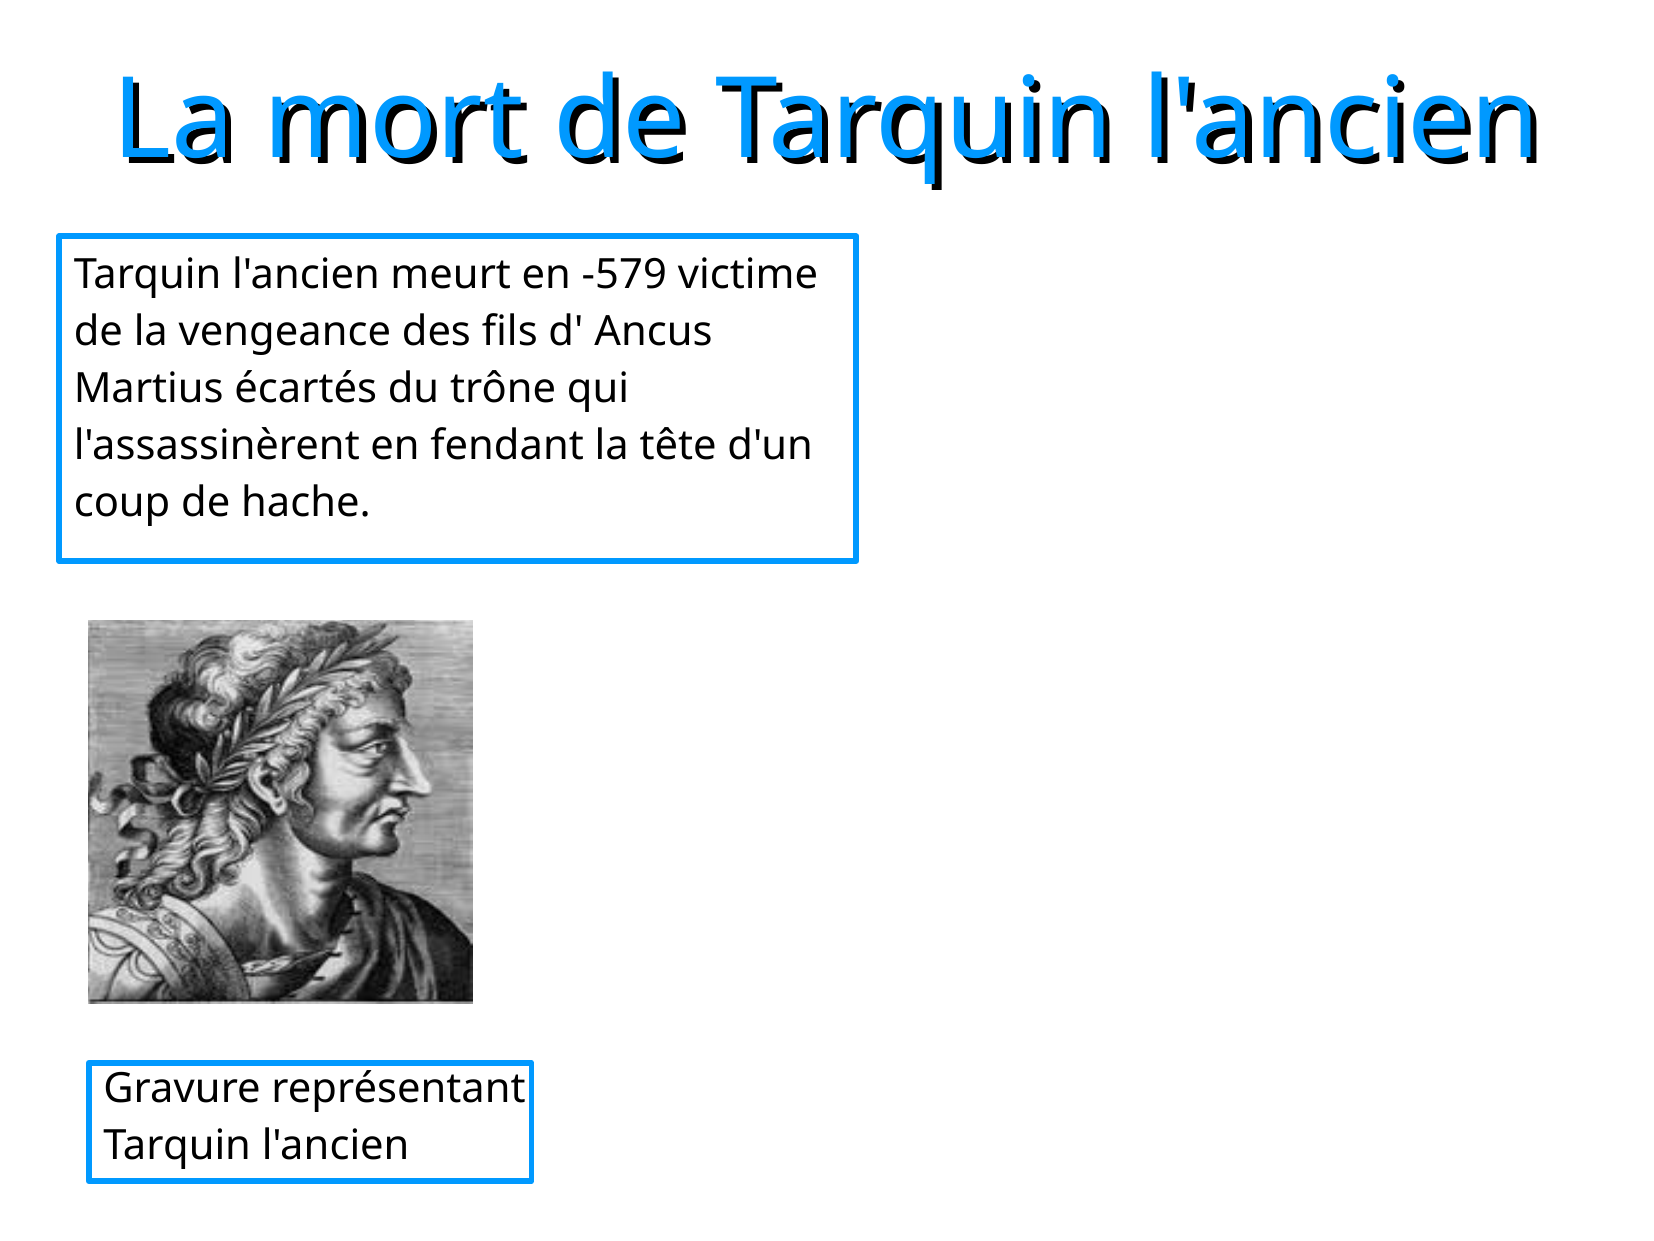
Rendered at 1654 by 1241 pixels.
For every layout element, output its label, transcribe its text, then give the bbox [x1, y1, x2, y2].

text_box La mort de Tarquin l'ancien [59, 29, 1625, 202]
text_box Gravure représentant Tarquin l'ancien [92, 1066, 529, 1178]
text_box Tarquin l'ancien meurt en -579 victime de la vengeance des fils d' Ancus Martius écartés du trône qui l'assassinèrent en fendant la tête d'un coup de hache. [59, 236, 886, 748]
picture [88, 620, 473, 1004]
text_box Tarquin l'ancien meurt en -579 victime de la vengeance des fils d' Ancus Martius écartés du trône qui l'assassinèrent en fendant la tête d'un coup de hache. [62, 239, 853, 558]
text_box Gravure représentant Tarquin l'ancien [88, 1050, 591, 1182]
